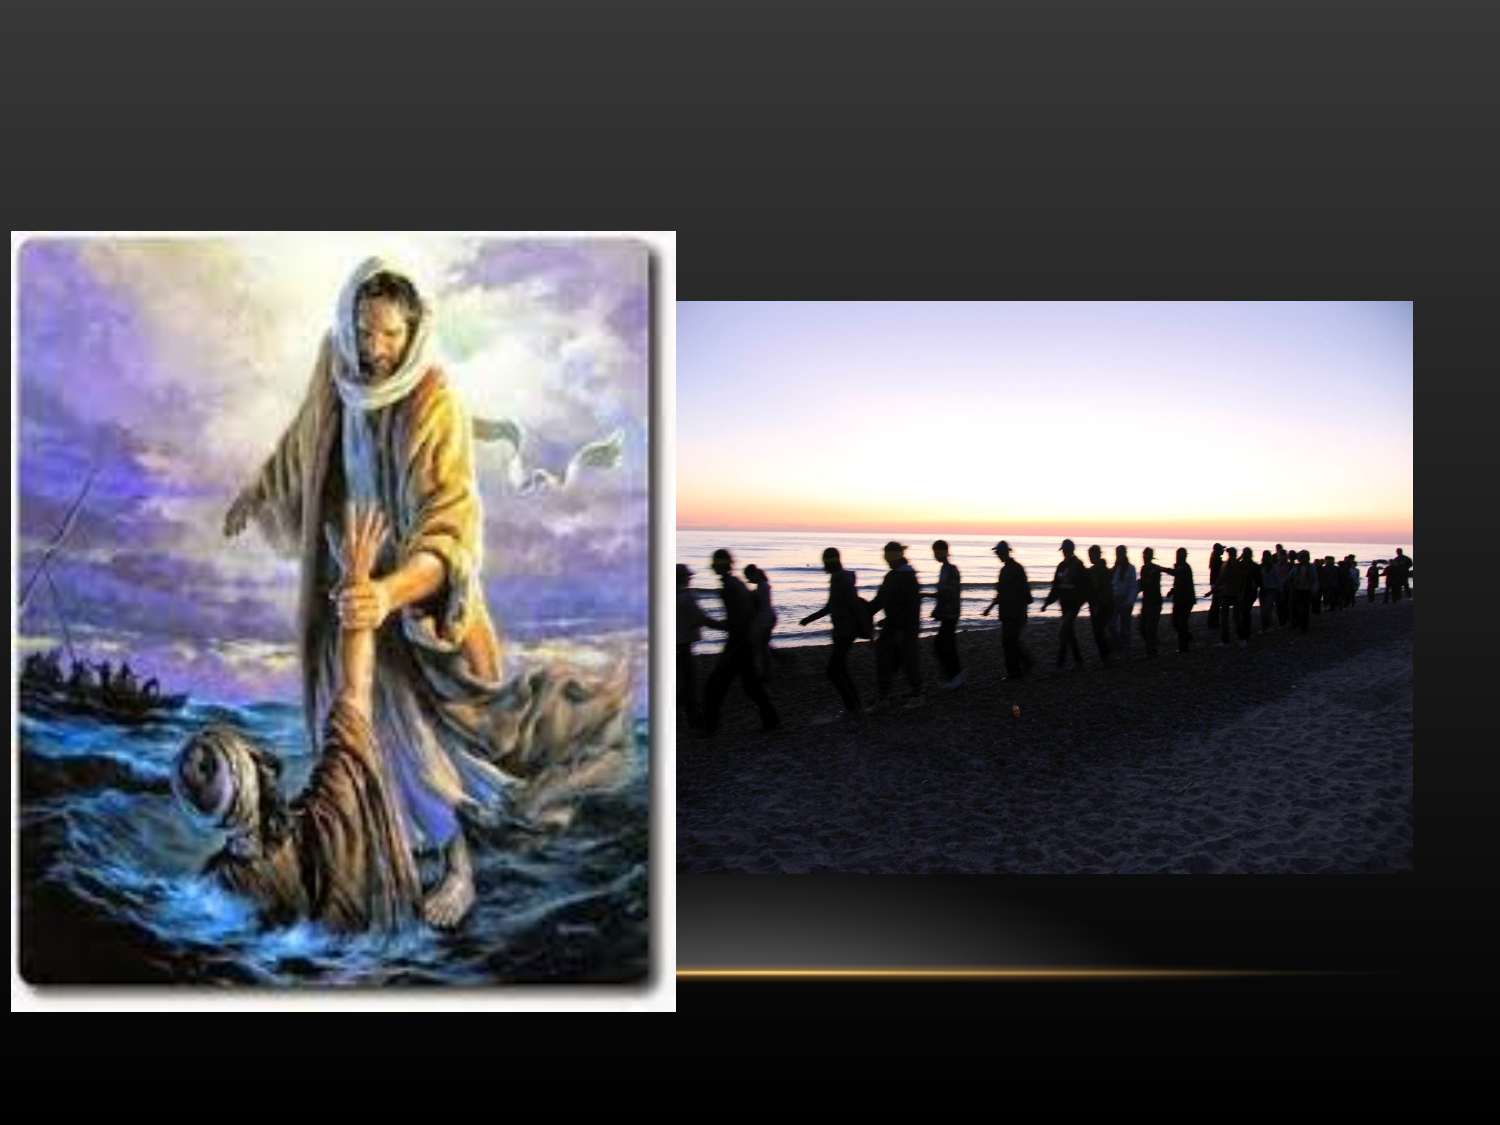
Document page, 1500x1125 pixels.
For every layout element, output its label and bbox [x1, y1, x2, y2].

picture [11, 231, 1413, 1012]
